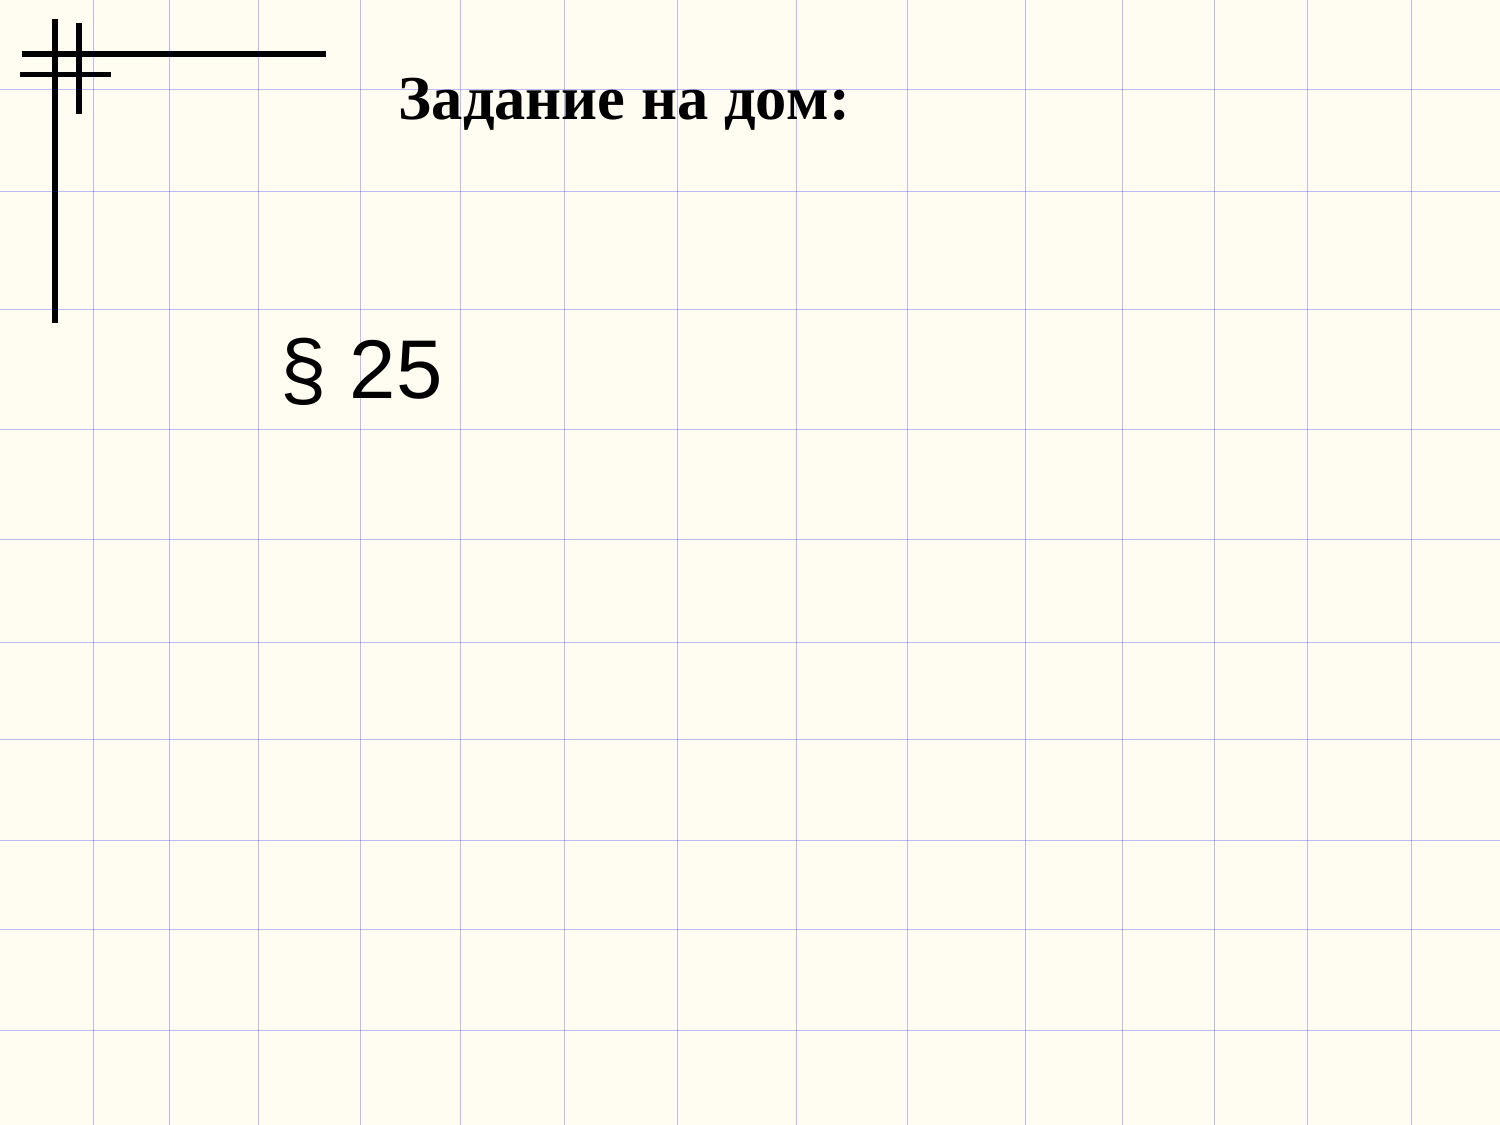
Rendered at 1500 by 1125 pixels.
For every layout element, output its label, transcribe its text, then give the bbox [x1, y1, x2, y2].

title Задание на дом: [354, 49, 1426, 127]
text_box § 25 [265, 308, 1222, 443]
